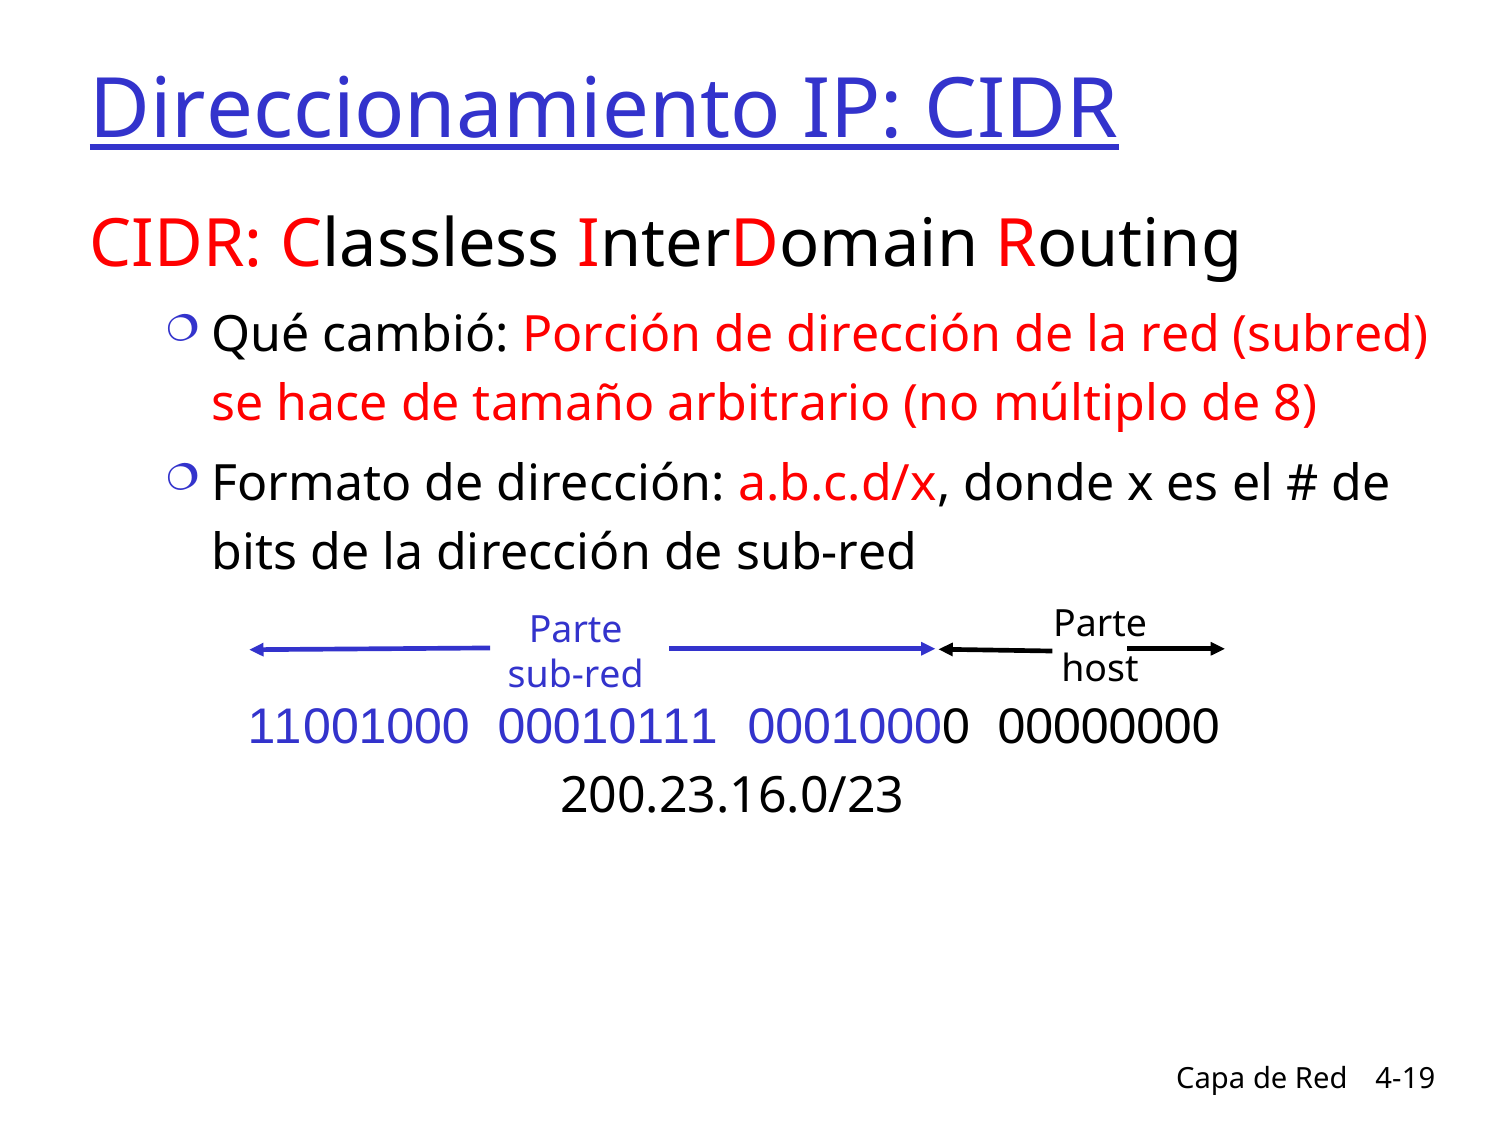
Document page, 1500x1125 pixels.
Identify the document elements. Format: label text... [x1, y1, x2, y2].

text_box Parte sub-red [492, 596, 659, 703]
text_box 11001000 00010111 00010000 00000000 [232, 685, 1235, 761]
title Direccionamiento IP: CIDR [75, 15, 1463, 187]
text_box 200.23.16.0/23 [545, 754, 920, 830]
list CIDR: Classless InterDomain Routing Qué cambió: Porción de dirección de la red (subred) se hace de tamaño arbitrario (no múltiplo de 8) Formato de dirección: a.b.c.d/x, donde x es el # de bits de la dirección de sub-red [75, 187, 1463, 1044]
text_box Parte host [1038, 590, 1162, 697]
